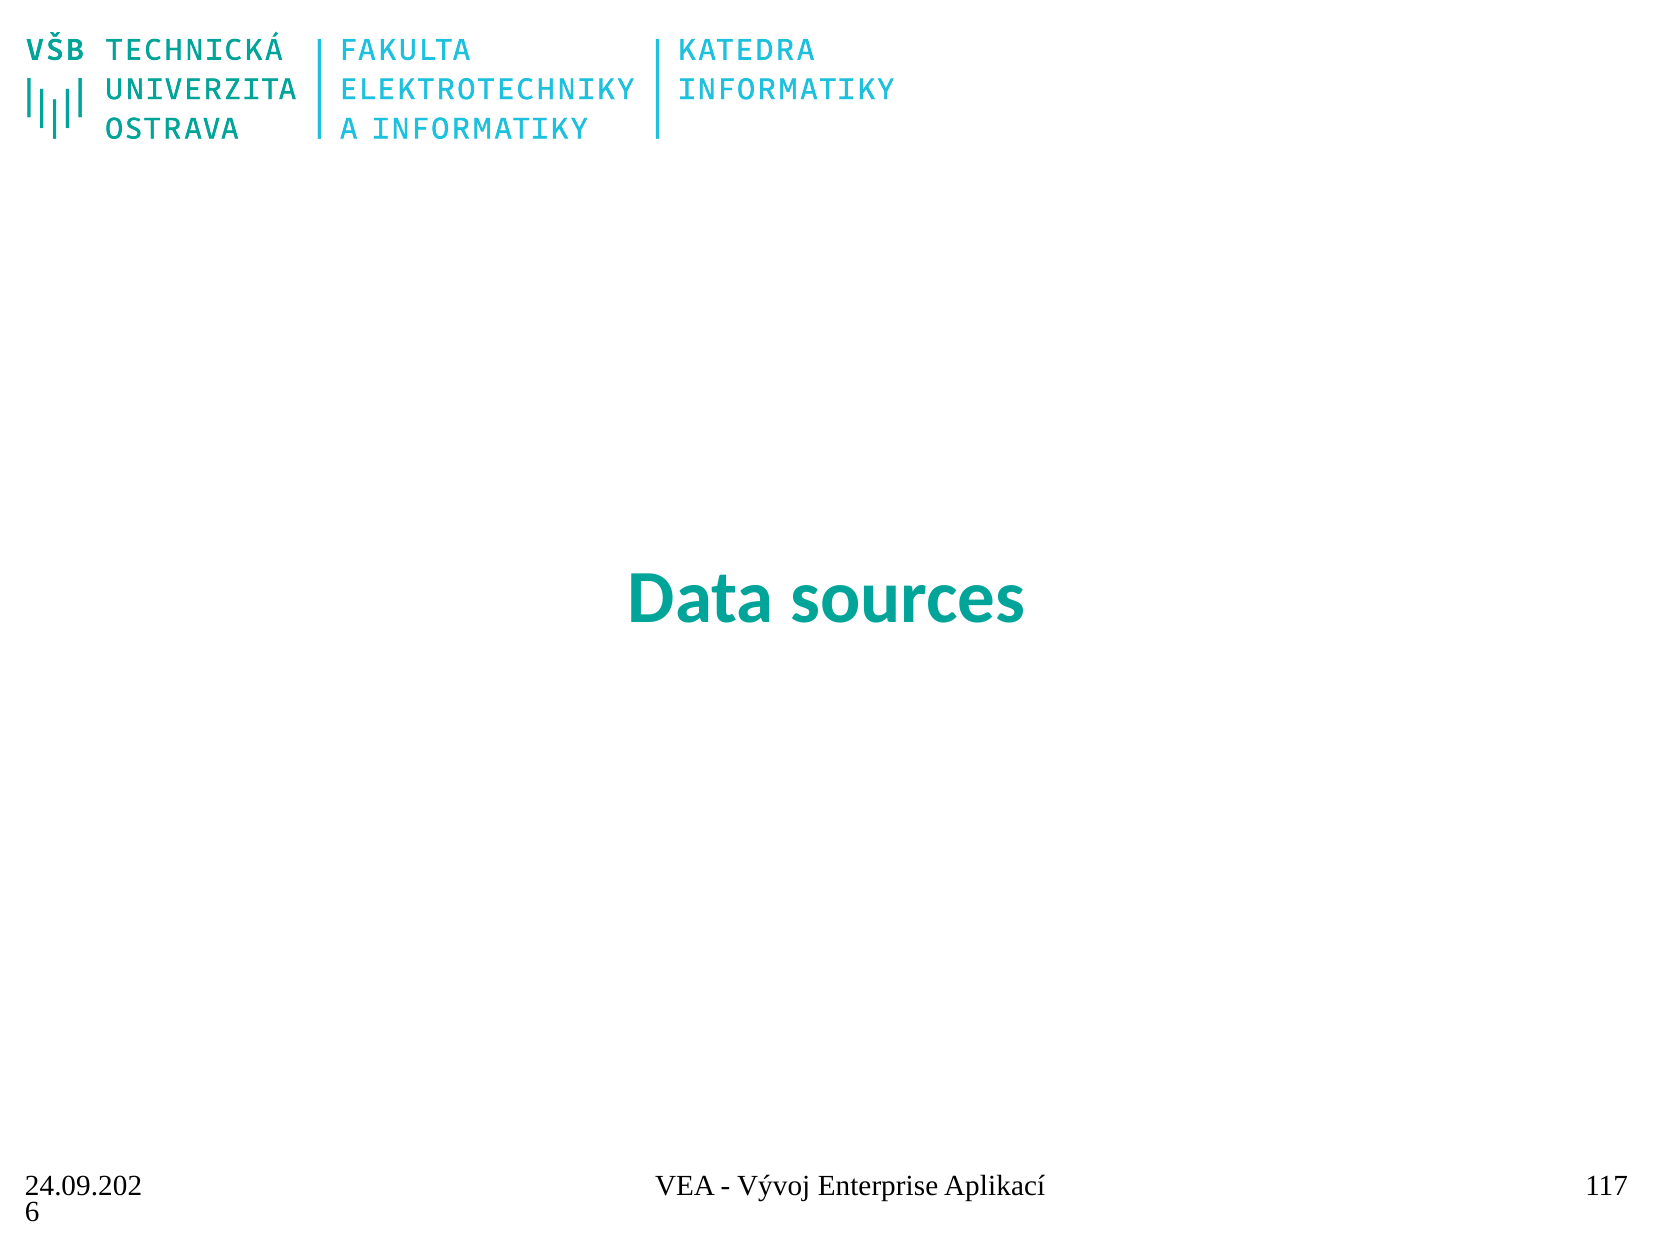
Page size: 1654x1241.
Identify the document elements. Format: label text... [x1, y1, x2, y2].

picture [26, 31, 894, 139]
title Data sources [24, 184, 1629, 642]
